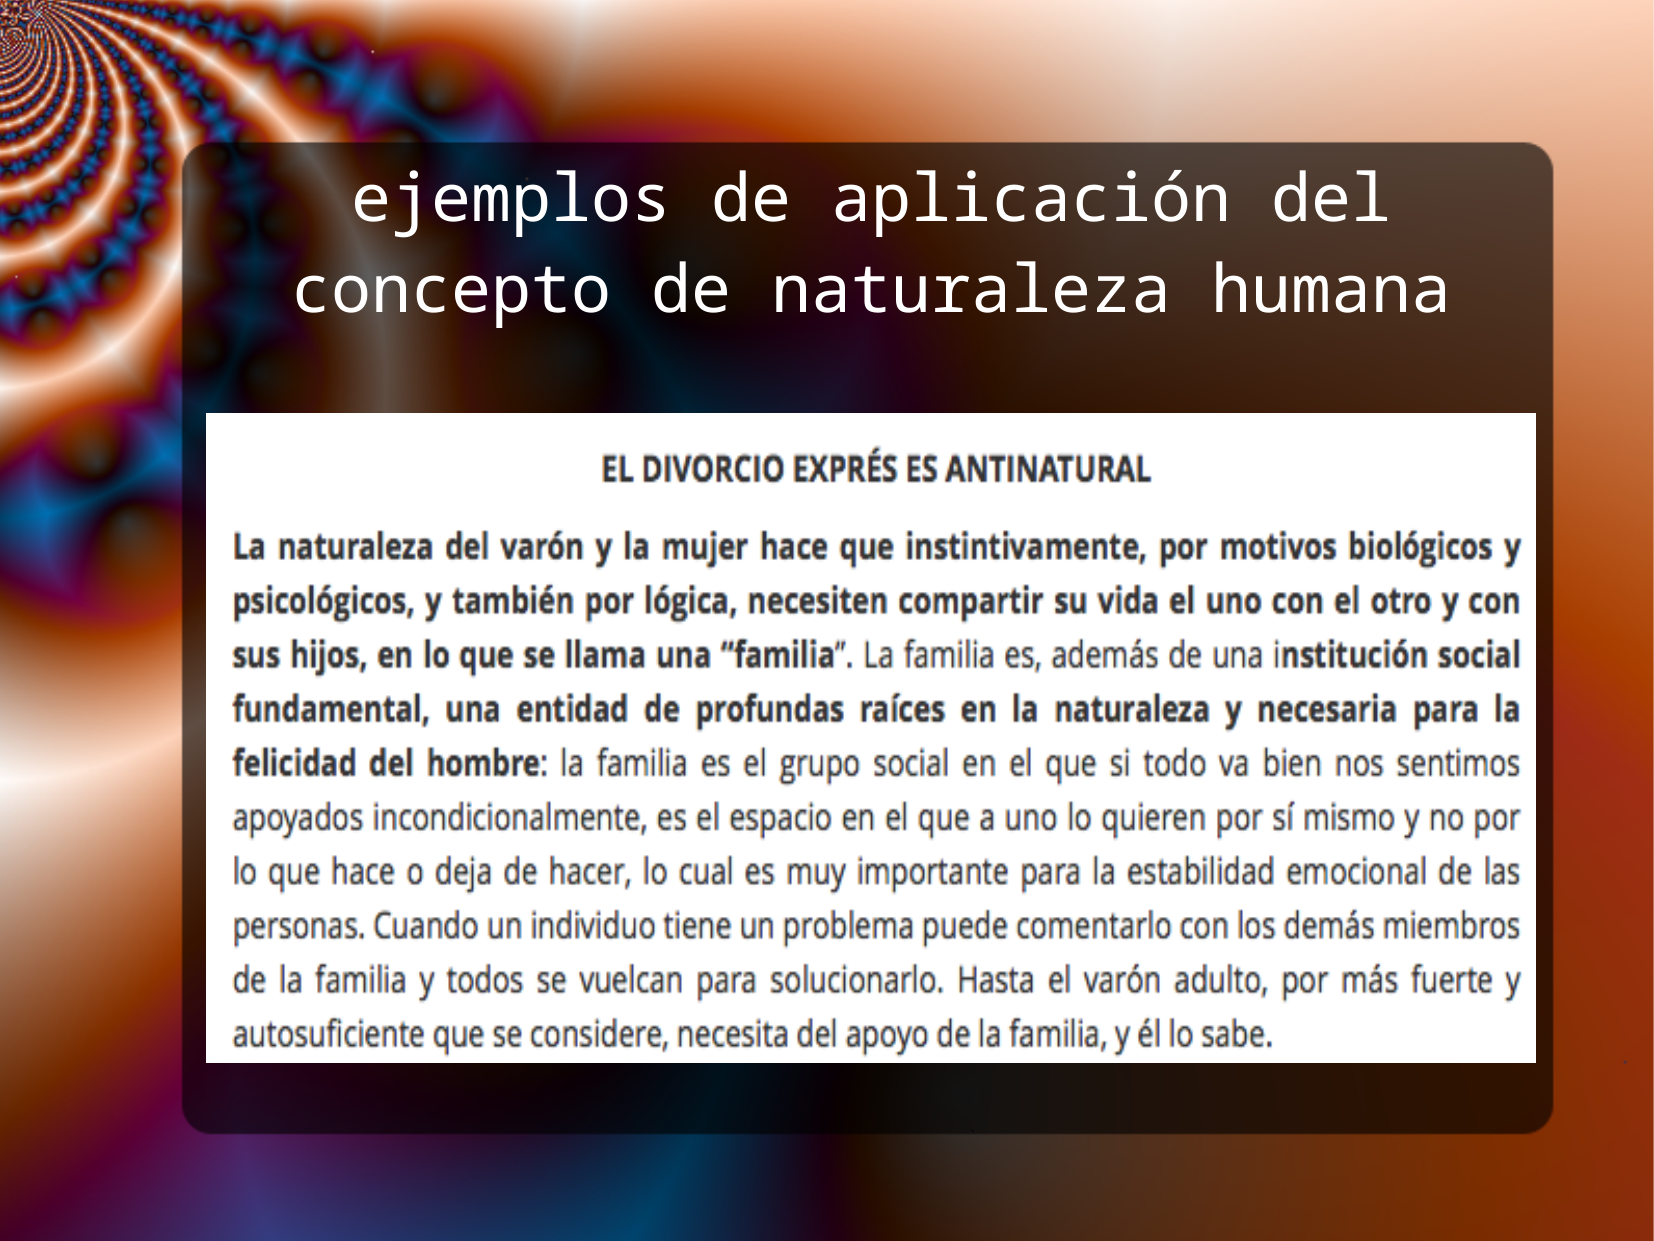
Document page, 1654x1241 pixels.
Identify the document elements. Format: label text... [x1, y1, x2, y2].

picture [0, 0, 1654, 1241]
title ejemplos de aplicación del concepto de naturaleza humana [206, 156, 1536, 325]
